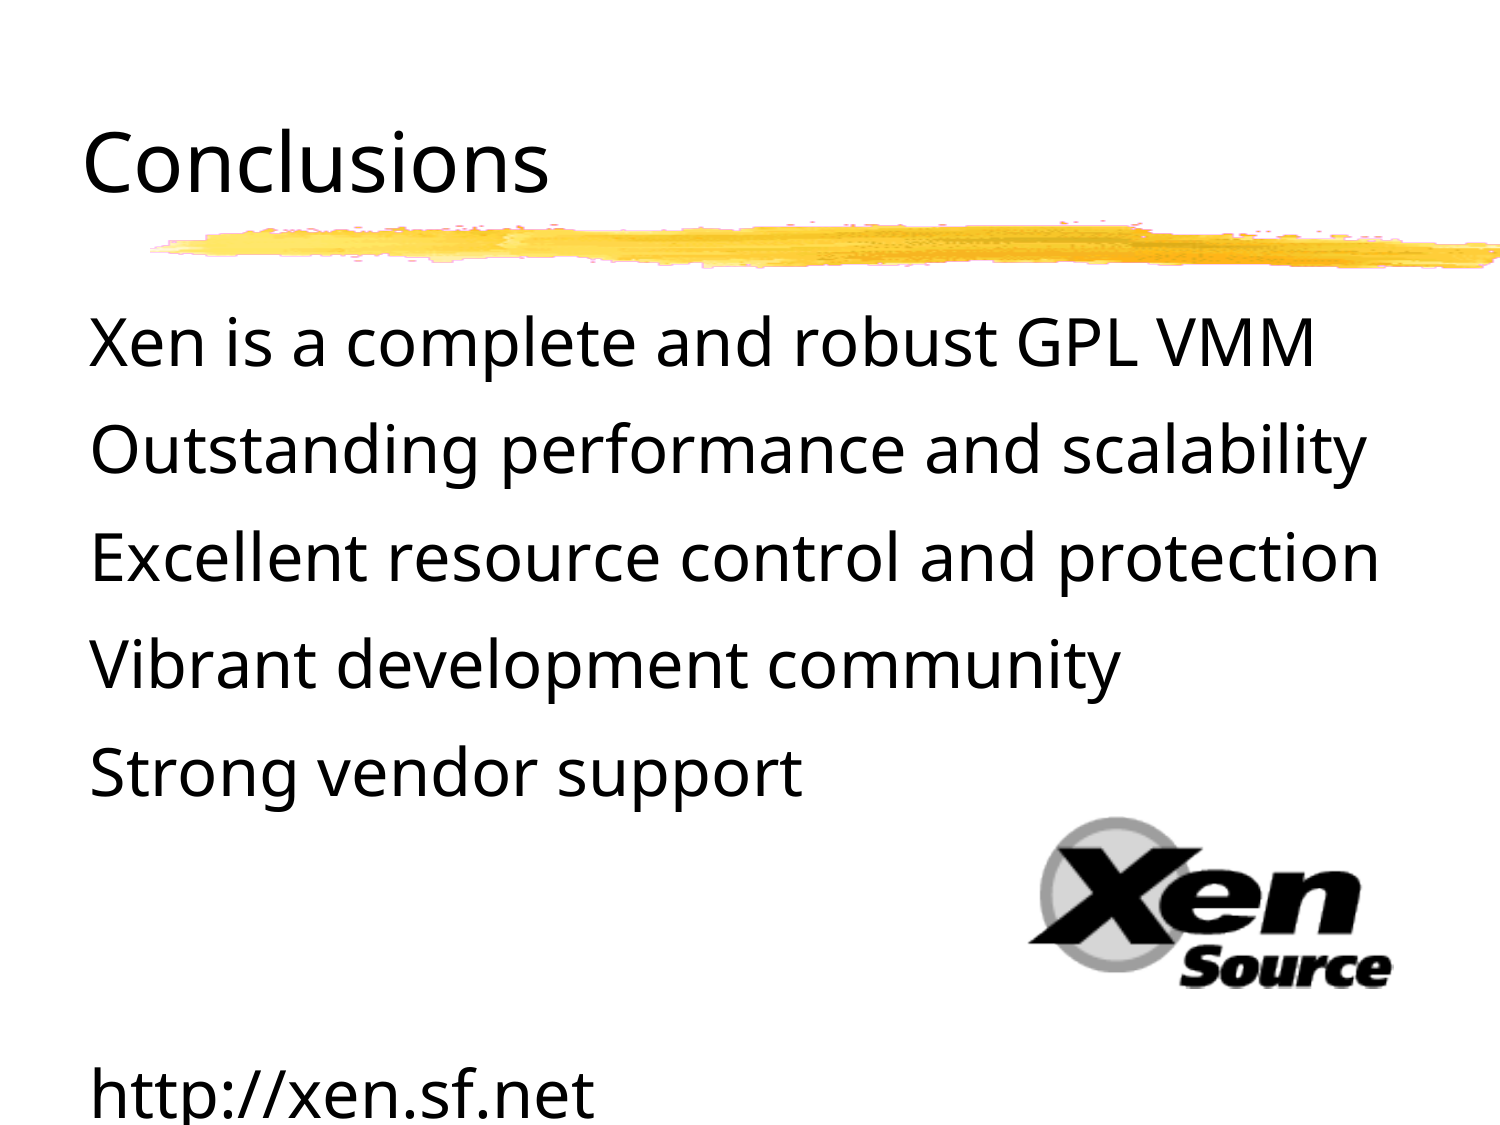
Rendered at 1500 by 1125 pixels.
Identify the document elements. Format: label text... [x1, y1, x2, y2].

list Xen is a complete and robust GPL VMM Outstanding performance and scalability Excellent resource control and protection Vibrant development community Strong vendor support http://xen.sf.net [74, 287, 1417, 1125]
title Conclusions [66, 37, 1342, 225]
text_box [1027, 816, 1394, 989]
picture [150, 215, 1500, 279]
